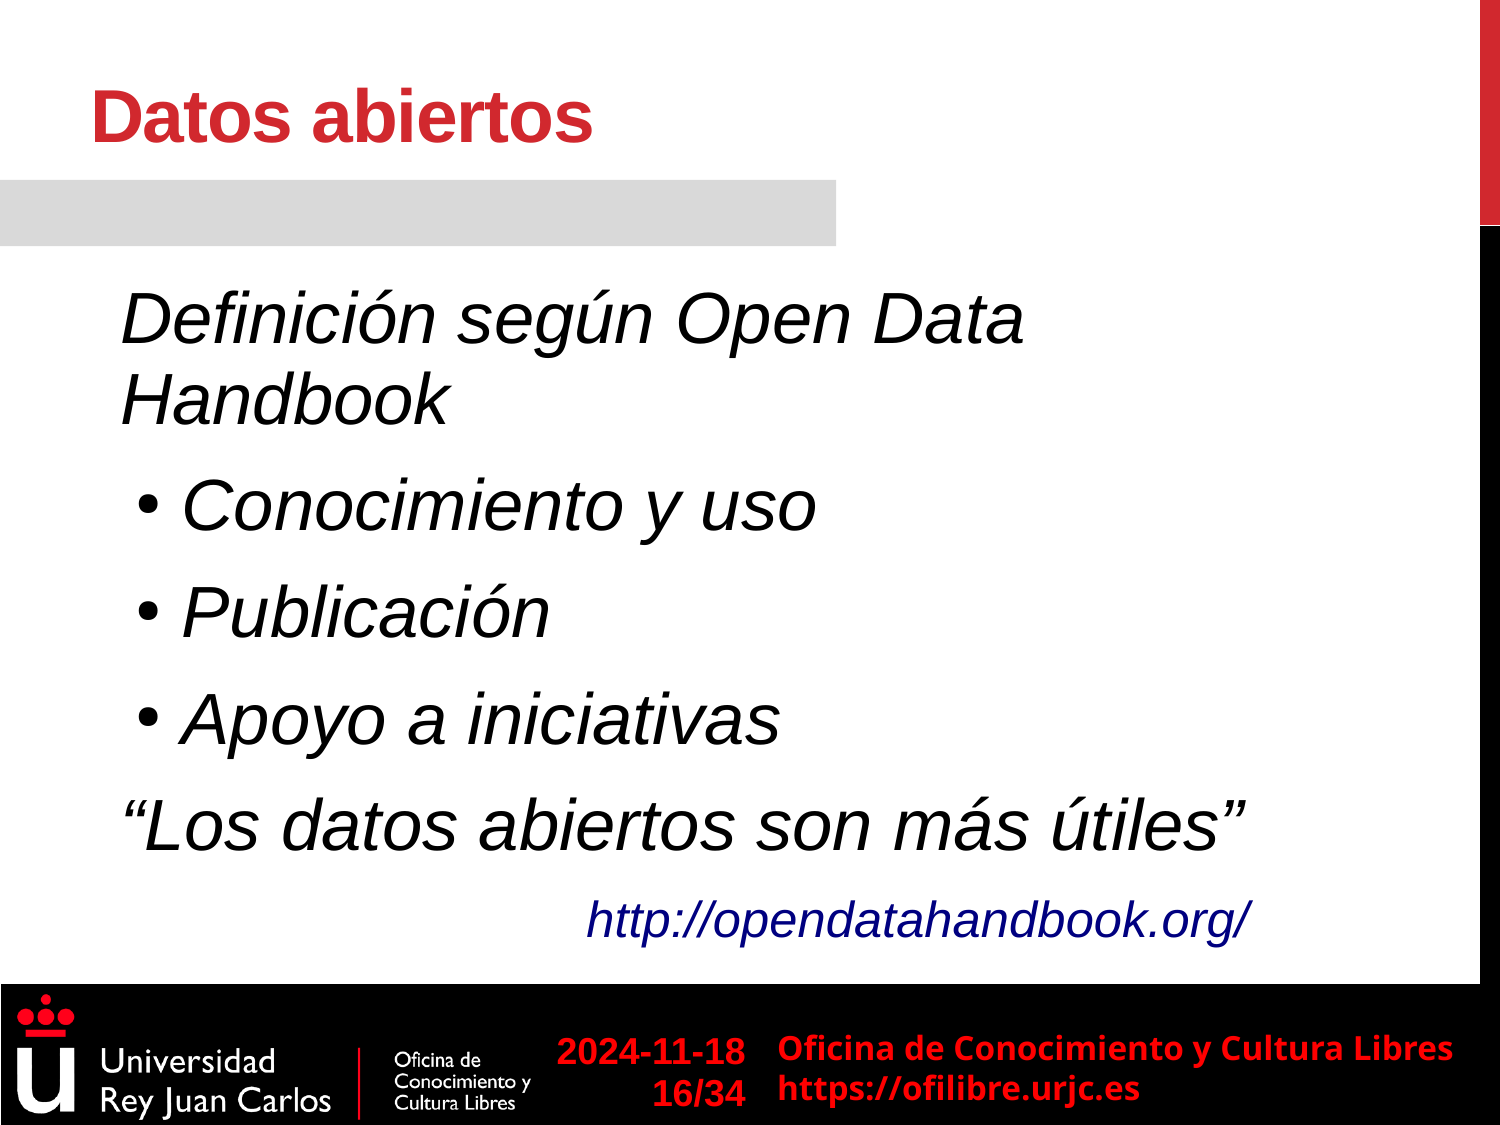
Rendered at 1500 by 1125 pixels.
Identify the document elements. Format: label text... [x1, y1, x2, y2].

list Definición según Open Data Handbook Conocimiento y uso Publicación Apoyo a iniciativas “Los datos abiertos son más útiles” http://opendatahandbook.org/ [105, 270, 1351, 961]
title [75, 15, 1425, 172]
picture [17, 994, 531, 1120]
text_box Datos abiertos [0, 24, 1326, 172]
